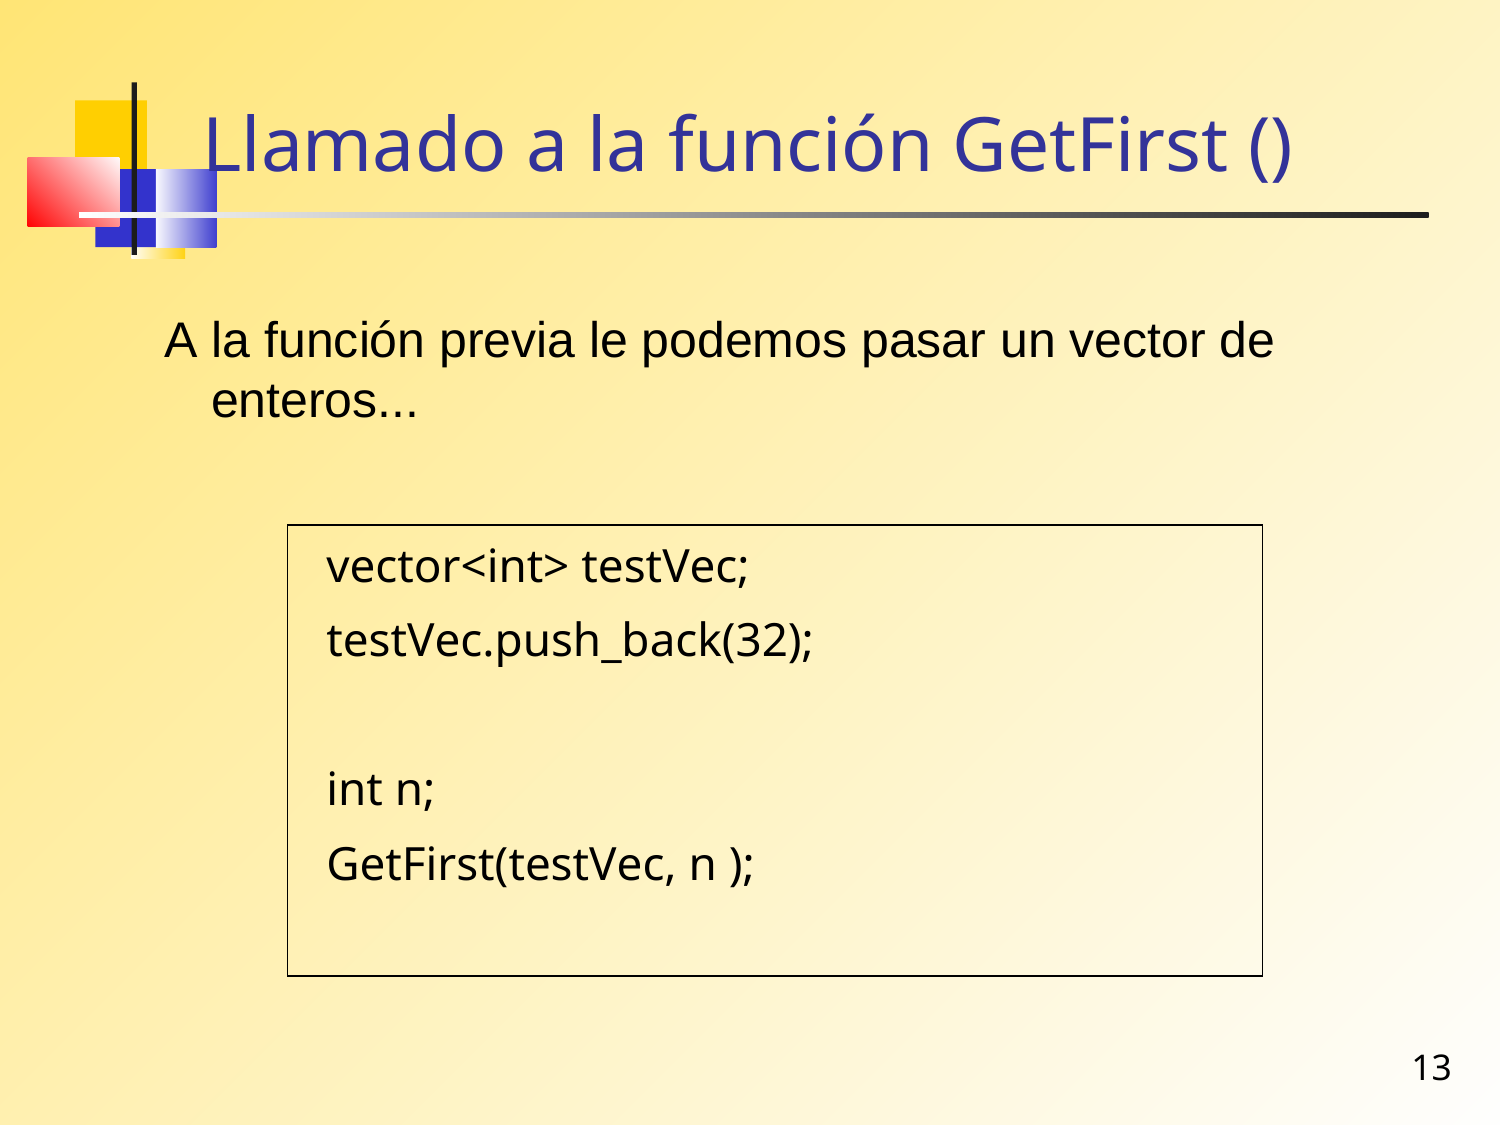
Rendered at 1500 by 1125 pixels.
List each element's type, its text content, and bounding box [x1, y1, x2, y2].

title Llamado a la función GetFirst ()‏ [187, 37, 1466, 201]
list vector<int> testVec; testVec.push_back(32); int n; GetFirst(testVec, n ); [287, 525, 1263, 963]
text_box A la función previa le podemos pasar un vector de enteros... [149, 299, 1388, 436]
